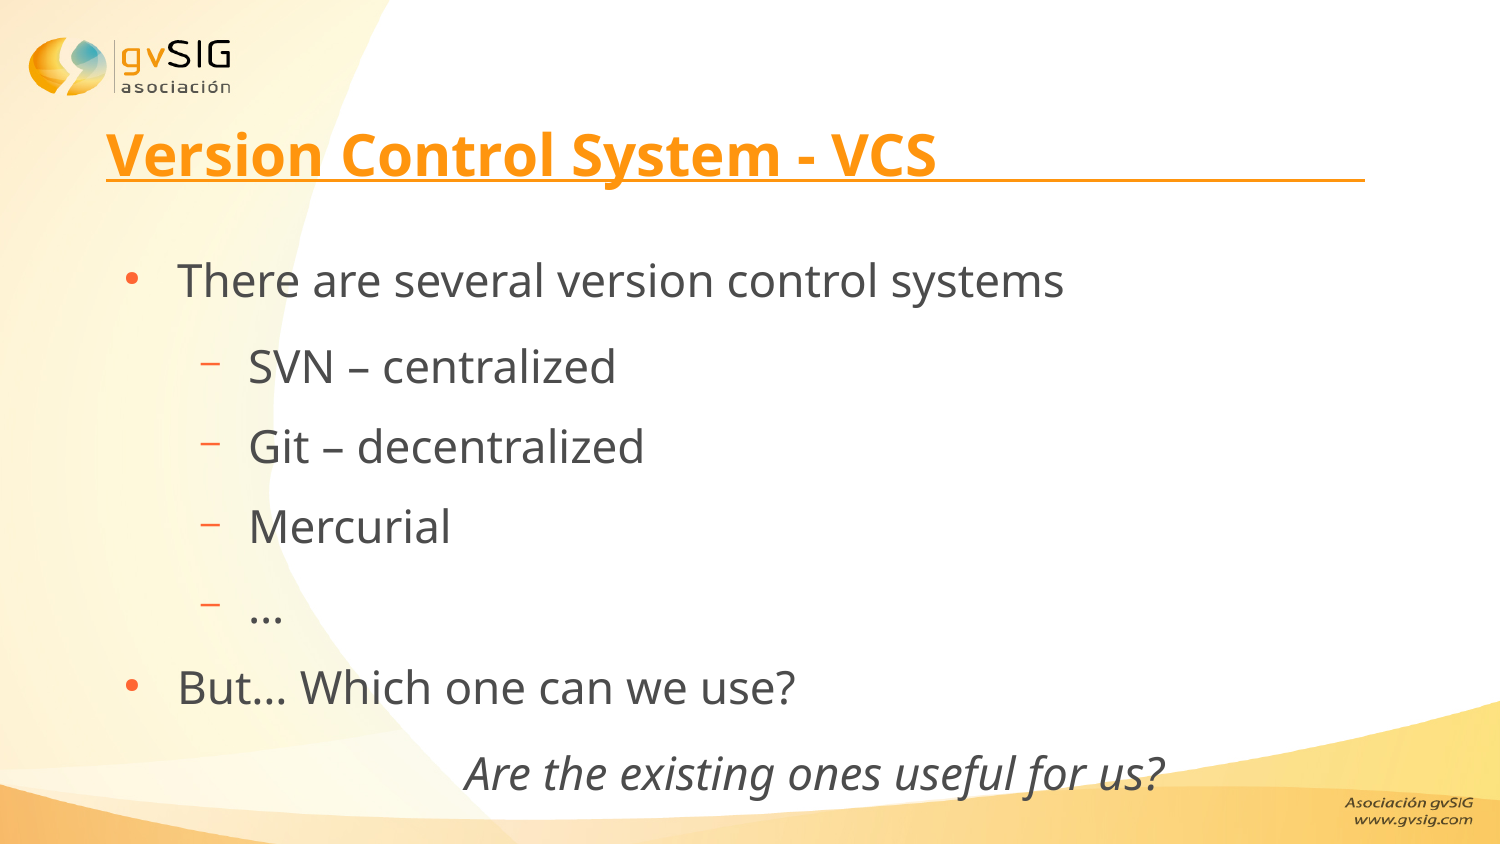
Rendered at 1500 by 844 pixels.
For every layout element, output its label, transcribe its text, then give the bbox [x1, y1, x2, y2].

list There are several version control systems SVN – centralized Git – decentralized Mercurial … But… Which one can we use? Are the existing ones useful for us? [35, 248, 1453, 818]
picture [0, 0, 1500, 844]
title Version Control System - VCS [106, 115, 1457, 193]
